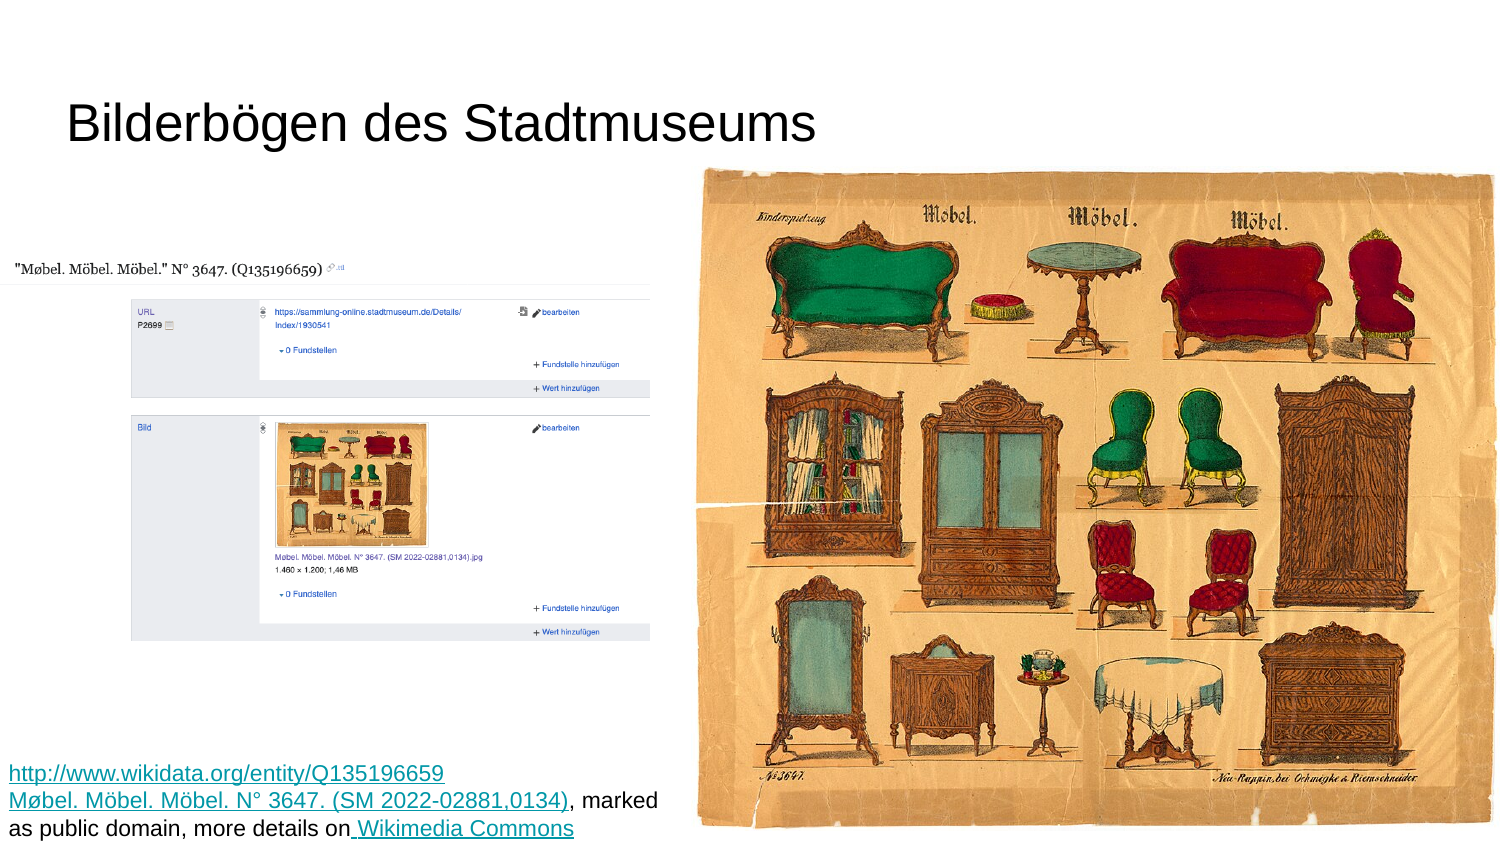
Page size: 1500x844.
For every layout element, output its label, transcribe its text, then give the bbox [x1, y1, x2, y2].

text_box http://www.wikidata.org/entity/Q135196659 Møbel. Möbel. Möbel. N° 3647. (SM 2022-02881,0134), marked as public domain, more details on Wikimedia Commons [0, 743, 693, 844]
picture [691, 166, 1500, 832]
picture [0, 255, 650, 642]
title Bilderbögen des Stadtmuseums [51, 72, 1449, 167]
